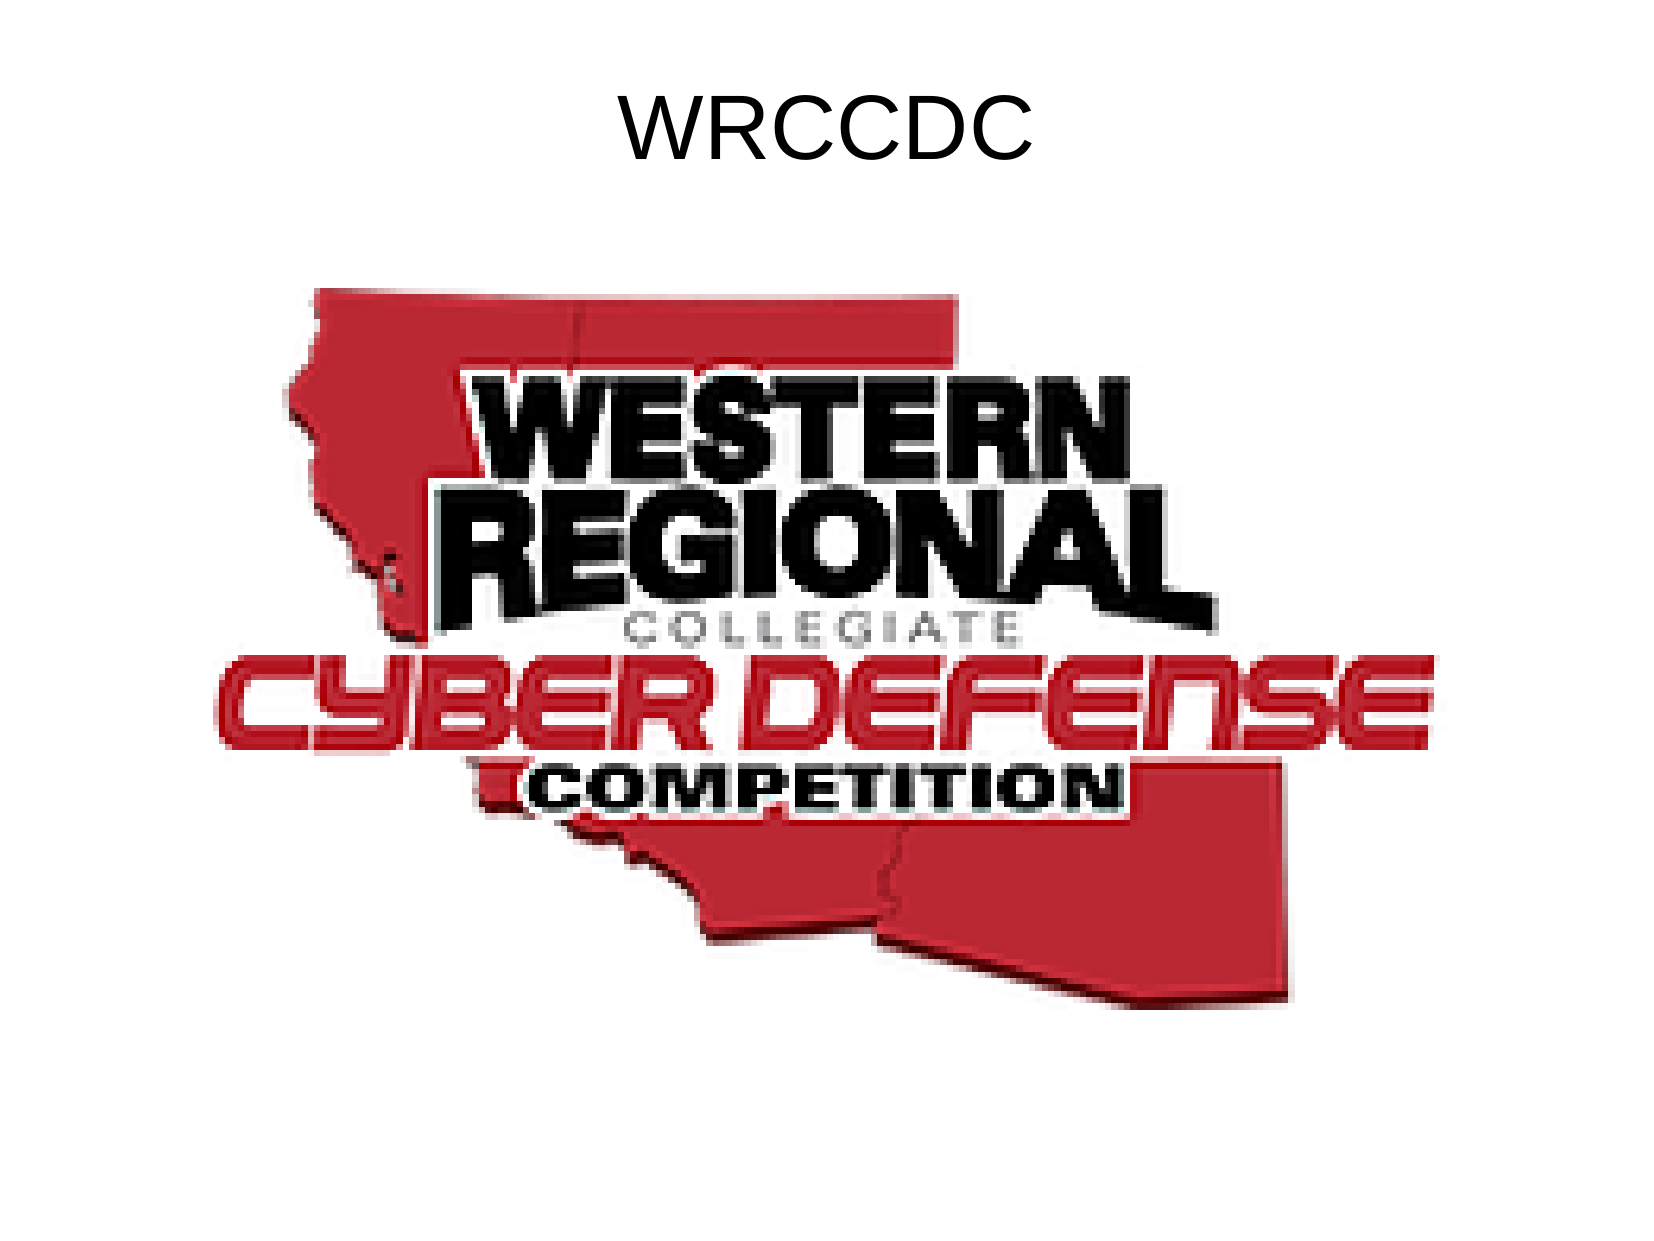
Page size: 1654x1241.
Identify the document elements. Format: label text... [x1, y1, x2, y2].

picture [207, 288, 1447, 1010]
title WRCCDC [59, 49, 1595, 207]
